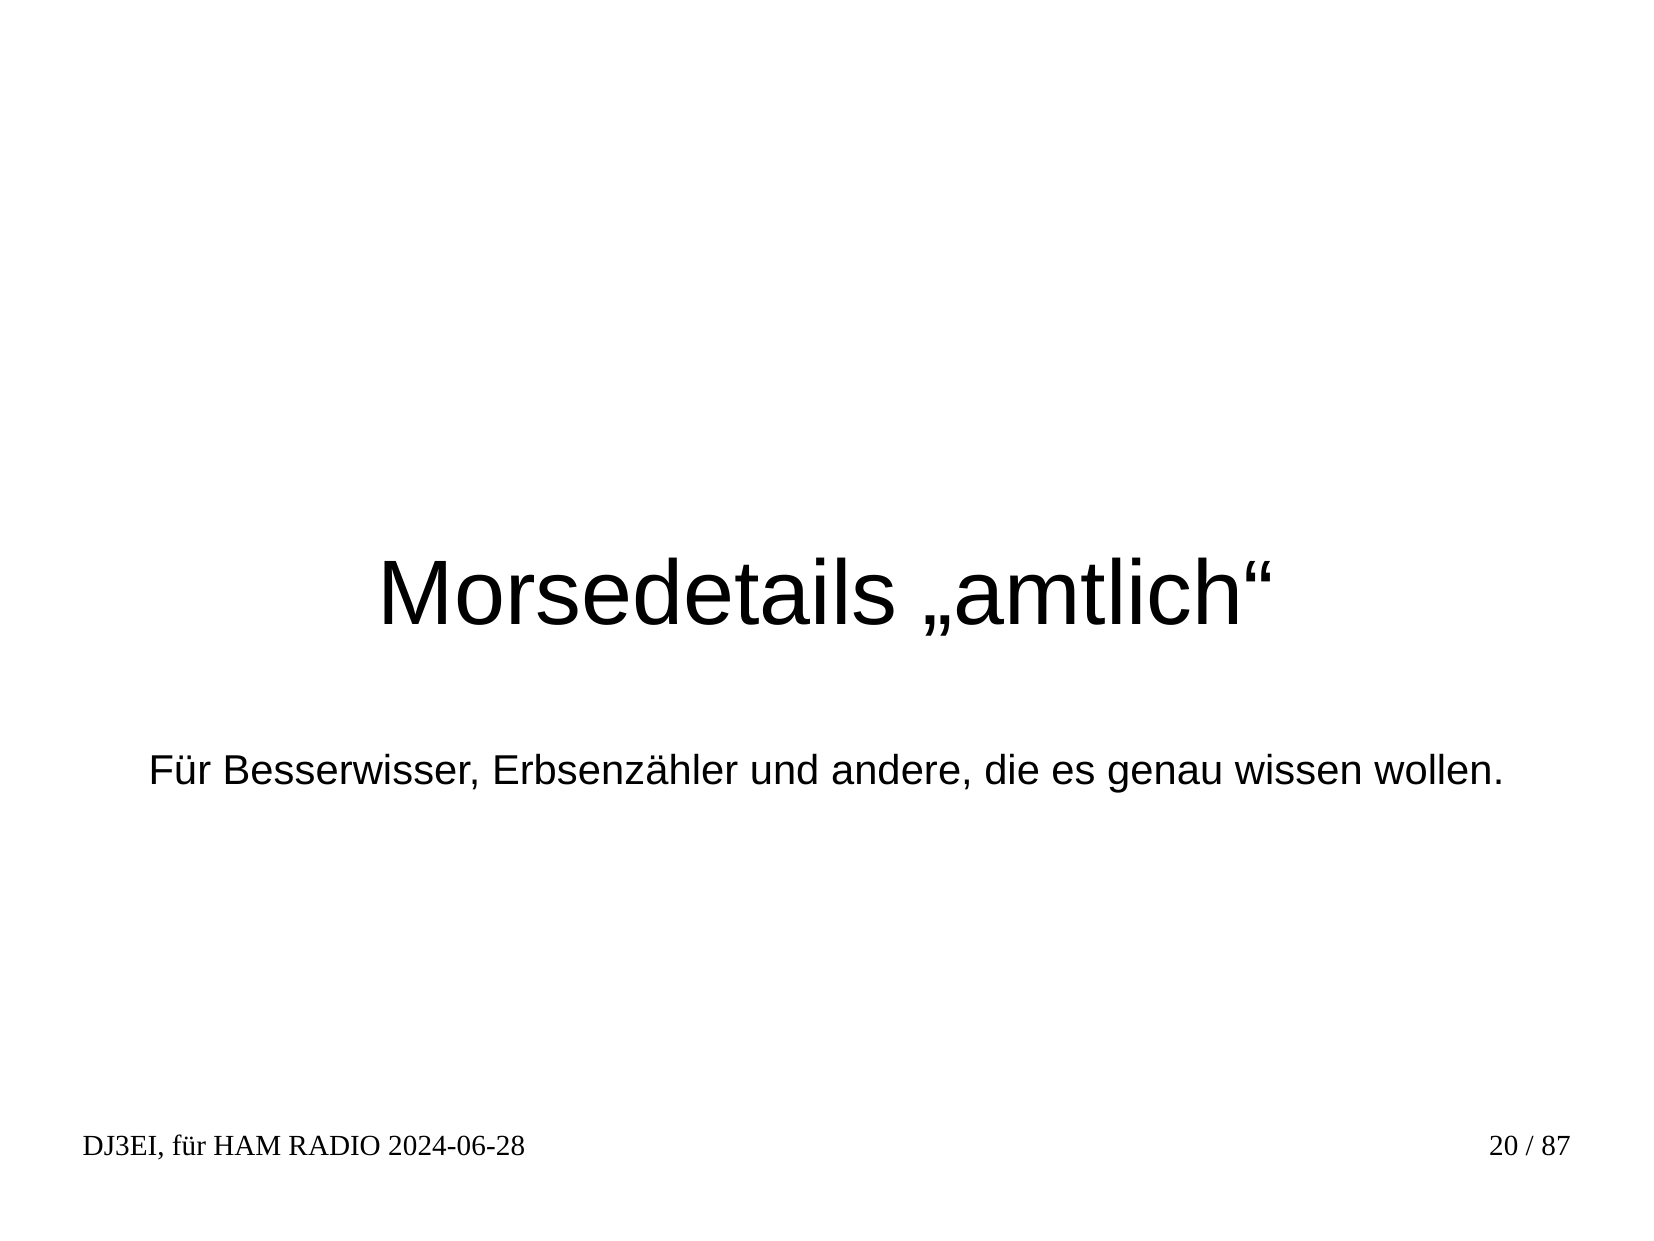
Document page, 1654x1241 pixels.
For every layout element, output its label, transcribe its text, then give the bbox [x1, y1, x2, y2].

title Morsedetails „amtlich“ Für Besserwisser, Erbsenzähler und andere, die es genau wissen wollen. [82, 496, 1571, 839]
